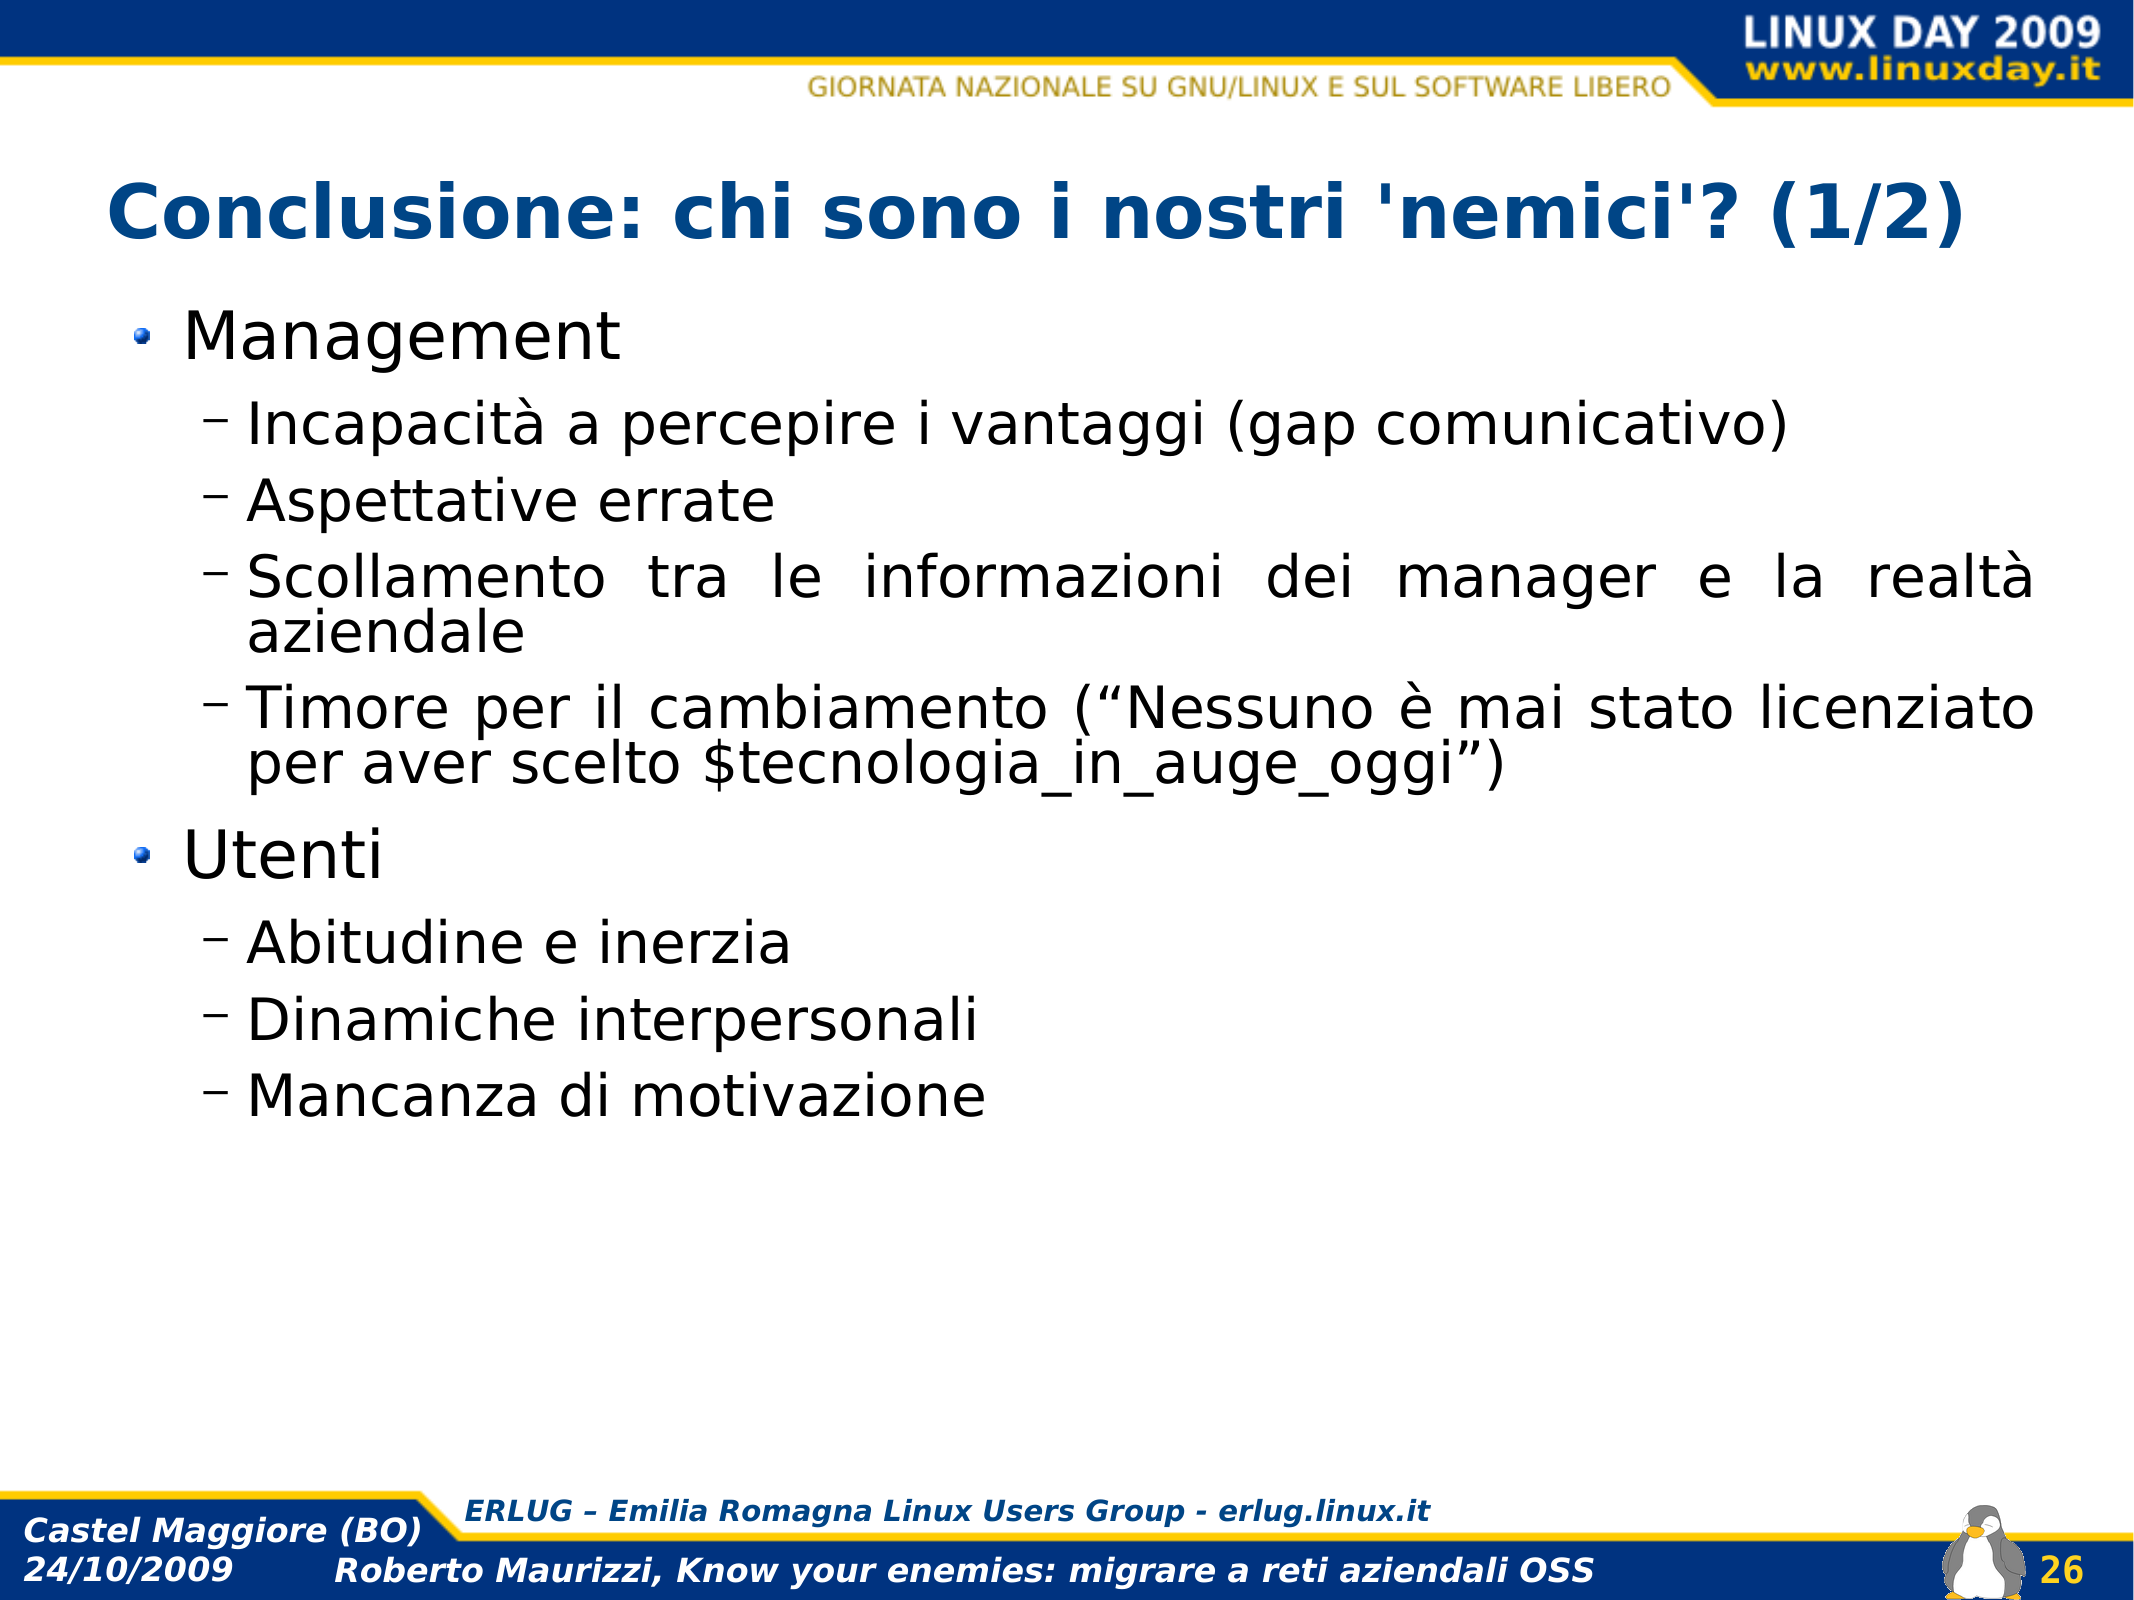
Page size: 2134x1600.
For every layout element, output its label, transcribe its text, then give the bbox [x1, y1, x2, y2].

picture [0, 0, 2134, 1600]
title Conclusione: chi sono i nostri 'nemici'? (1/2) [106, 159, 2080, 267]
list Management Incapacità a percepire i vantaggi (gap comunicativo) Aspettative errate Scollamento tra le informazioni dei manager e la realtà aziendale Timore per il cambiamento (“Nessuno è mai stato licenziato per aver scelto $tecnologia_in_auge_oggi”) Utenti Abitudine e inerzia Dinamiche interpersonali Mancanza di motivazione [118, 297, 2039, 1418]
